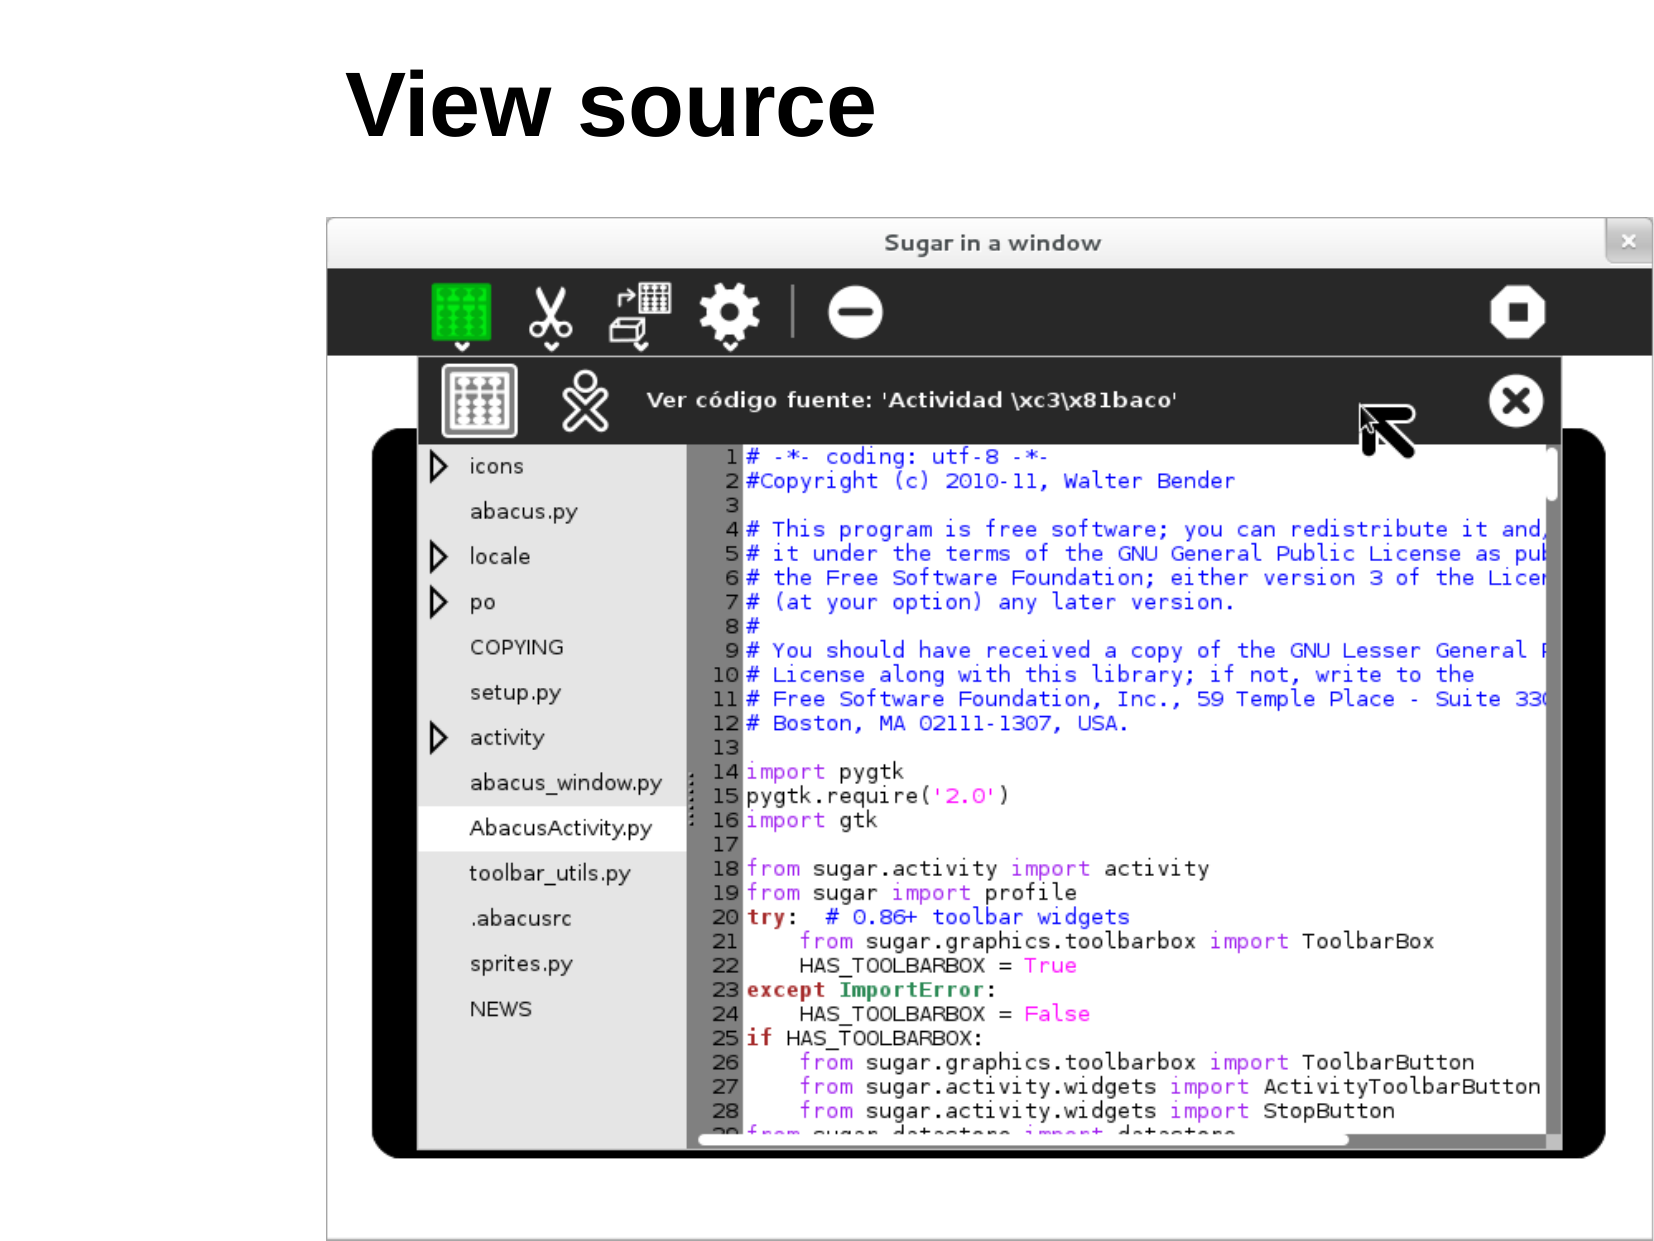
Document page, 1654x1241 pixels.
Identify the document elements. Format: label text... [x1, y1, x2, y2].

picture [326, 217, 1654, 1241]
title View source [345, 0, 1654, 211]
